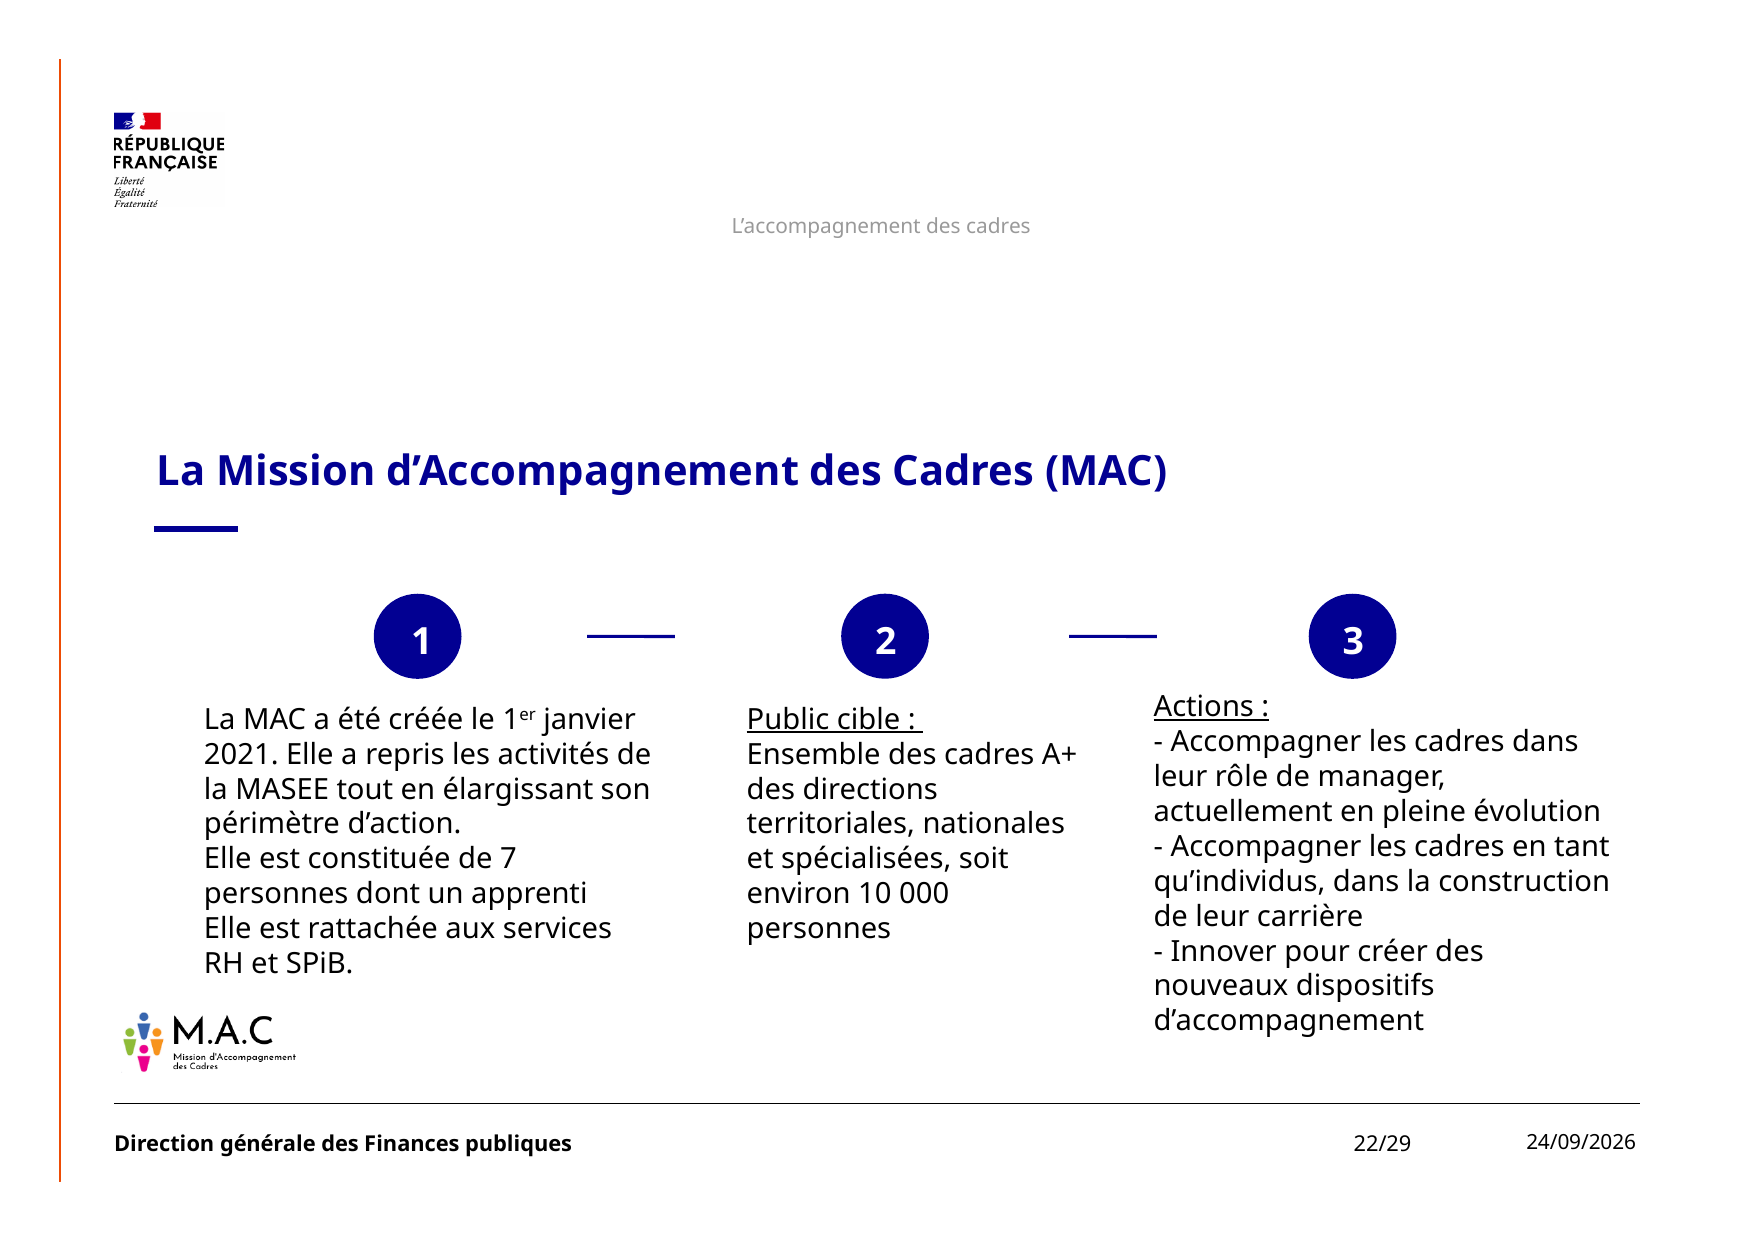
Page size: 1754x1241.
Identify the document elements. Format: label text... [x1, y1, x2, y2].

text_box 3 [1327, 601, 1378, 672]
picture [114, 112, 225, 207]
text_box Actions : - Accompagner les cadres dans leur rôle de manager, actuellement en pleine évolution - Accompagner les cadres en tant qu’individus, dans la construction de leur carrière - Innover pour créer des nouveaux dispositifs d’accompagnement [1138, 672, 1630, 1052]
text_box [1308, 601, 1327, 671]
text_box [841, 593, 929, 672]
text_box La MAC a été créée le 1er janvier 2021. Elle a repris les activités de la MASEE tout en élargissant son périmètre d’action. Elle est constituée de 7 personnes dont un apprenti Elle est rattachée aux services RH et SPiB. [188, 684, 674, 995]
text_box [373, 593, 462, 674]
text_box 2 [860, 602, 911, 678]
text_box Public cible : Ensemble des cadres A+ des directions territoriales, nationales et spécialisées, soit environ 10 000 personnes [731, 684, 1111, 960]
text_box [1328, 593, 1397, 671]
text_box La Mission d’Accompagnement des Cadres (MAC) [141, 418, 1216, 509]
picture [109, 994, 308, 1085]
text_box 1 [396, 601, 440, 678]
text_box L’accompagnement des cadres [690, 192, 1078, 253]
